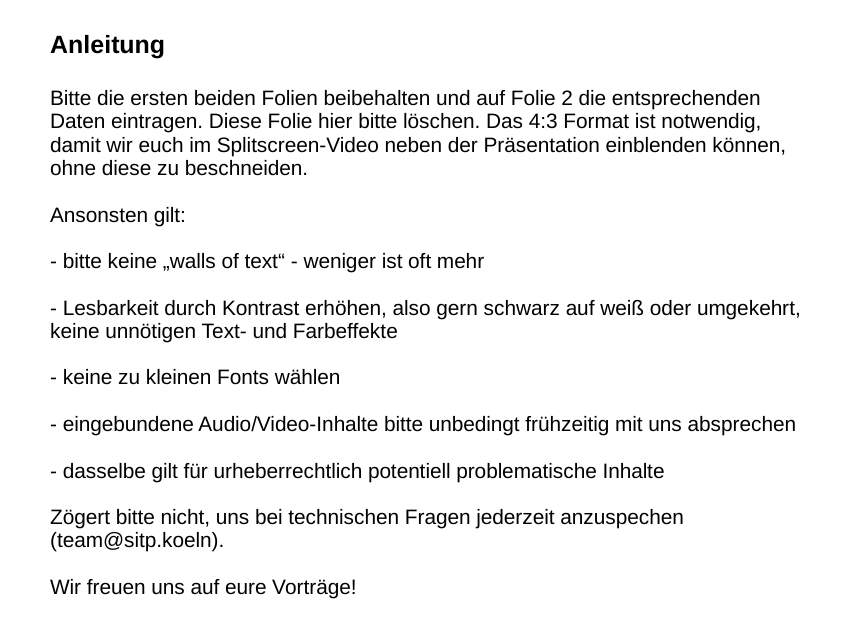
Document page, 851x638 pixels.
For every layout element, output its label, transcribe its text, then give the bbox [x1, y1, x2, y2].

text_box Anleitung Bitte die ersten beiden Folien beibehalten und auf Folie 2 die entsprechenden Daten eintragen. Diese Folie hier bitte löschen. Das 4:3 Format ist notwendig, damit wir euch im Splitscreen-Video neben der Präsentation einblenden können, ohne diese zu beschneiden. Ansonsten gilt: - bitte keine „walls of text“ - weniger ist oft mehr - Lesbarkeit durch Kontrast erhöhen, also gern schwarz auf weiß oder umgekehrt, keine unnötigen Text- und Farbeffekte - keine zu kleinen Fonts wählen - eingebundene Audio/Video-Inhalte bitte unbedingt frühzeitig mit uns absprechen - dasselbe gilt für urheberrechtlich potentiell problematische Inhalte Zögert bitte nicht, uns bei technischen Fragen jederzeit anzuspechen (team@sitp.koeln). Wir freuen uns auf eure Vorträge! [35, 23, 827, 638]
